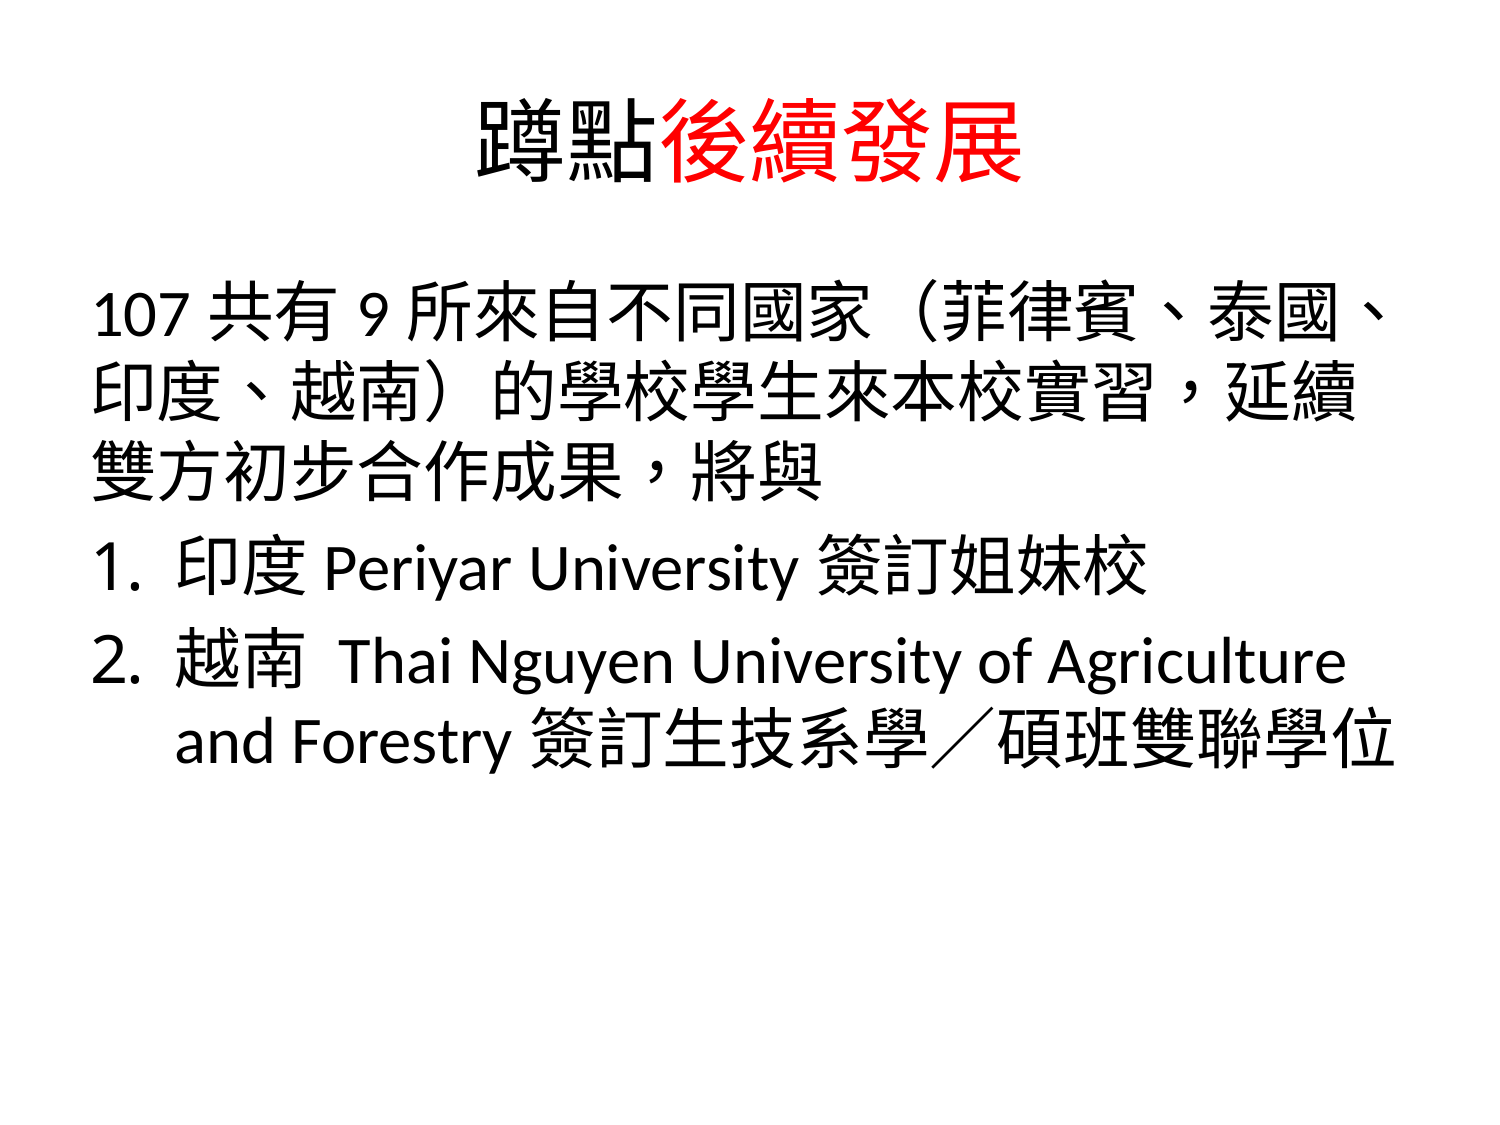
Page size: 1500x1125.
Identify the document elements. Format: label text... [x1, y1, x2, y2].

list 107共有9所來自不同國家（菲律賓、泰國、印度、越南）的學校學生來本校實習，延續雙方初步合作成果，將與 印度Periyar University簽訂姐妹校 越南 Thai Nguyen University of Agriculture and Forestry簽訂生技系學／碩班雙聯學位 [75, 262, 1425, 1005]
title 蹲點後續發展 [75, 45, 1425, 233]
